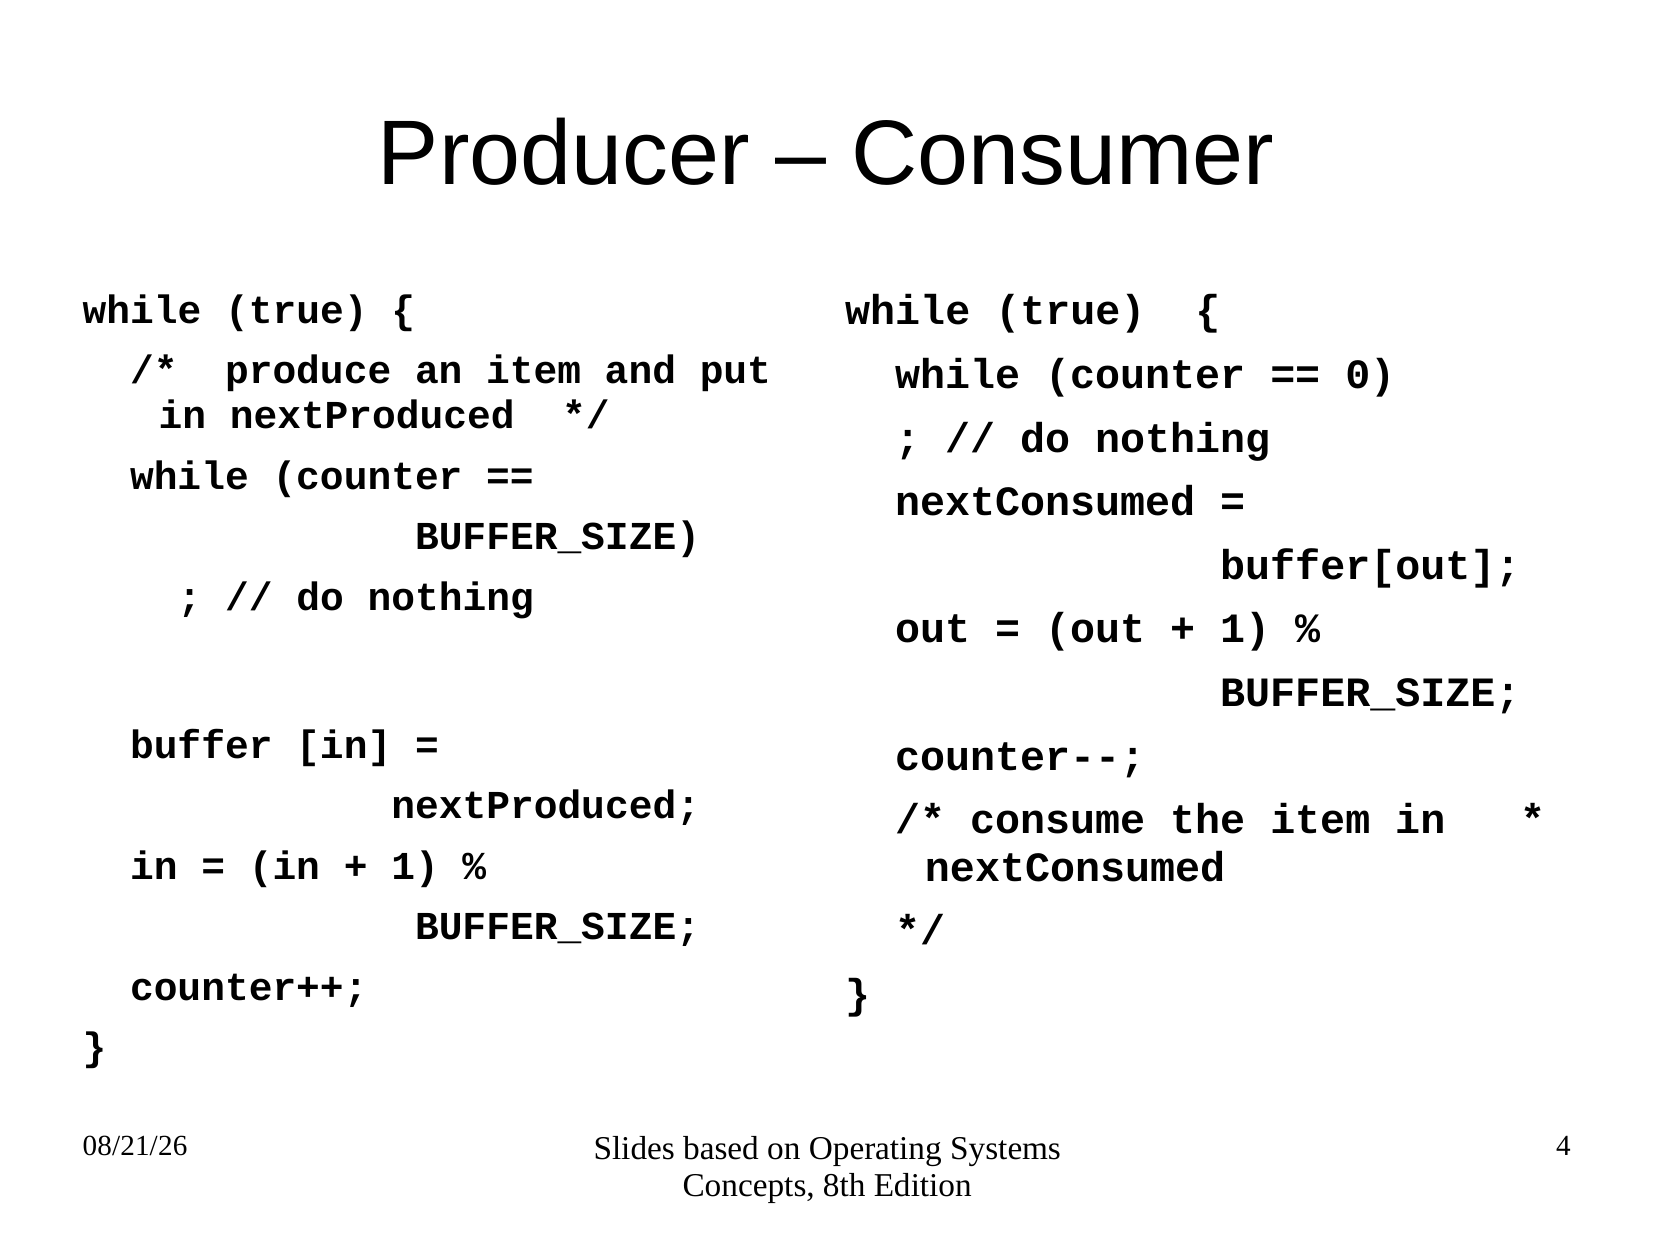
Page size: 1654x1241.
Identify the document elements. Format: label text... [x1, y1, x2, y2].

title Producer – Consumer [82, 49, 1571, 257]
list while (true) { while (counter == 0) ; // do nothing nextConsumed = buffer[out]; out = (out + 1) % BUFFER_SIZE; counter--; /* consume the item in * nextConsumed */ } [845, 290, 1572, 1109]
list while (true) { /* produce an item and put in nextProduced */ while (counter == BUFFER_SIZE) ; // do nothing buffer [in] = nextProduced; in = (in + 1) % BUFFER_SIZE; counter++; } [82, 290, 809, 1109]
